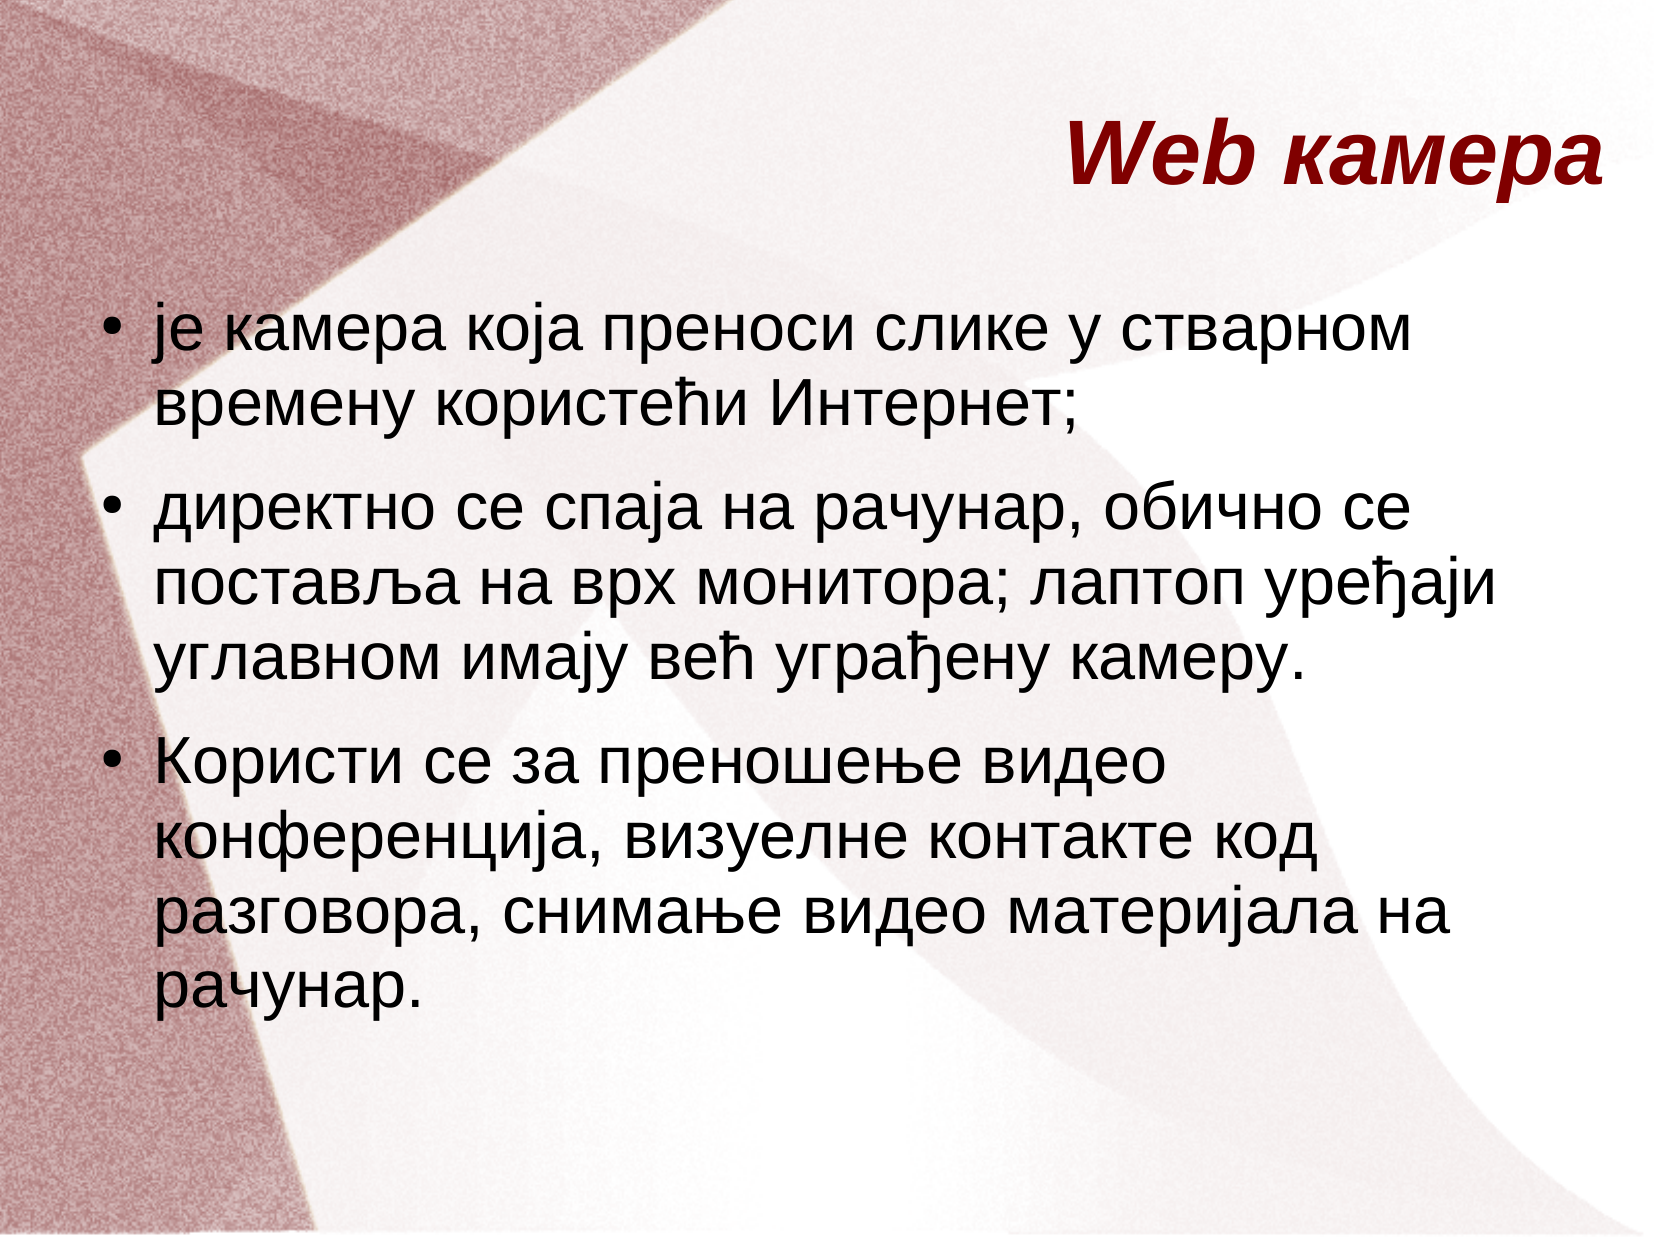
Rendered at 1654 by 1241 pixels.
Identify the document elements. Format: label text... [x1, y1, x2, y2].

picture [0, 0, 1654, 1241]
list је камера која преноси слике у стварном времену користећи Интернет; директно се спаја на рачунар, обично се поставља на врх монитора; лаптоп уређаји углавном имају већ уграђену камеру. Користи се за преношење видео конференција, визуелне контакте код разговора, снимање видео материјала на рачунар. [82, 290, 1571, 1109]
title Web камера [596, 49, 1607, 257]
